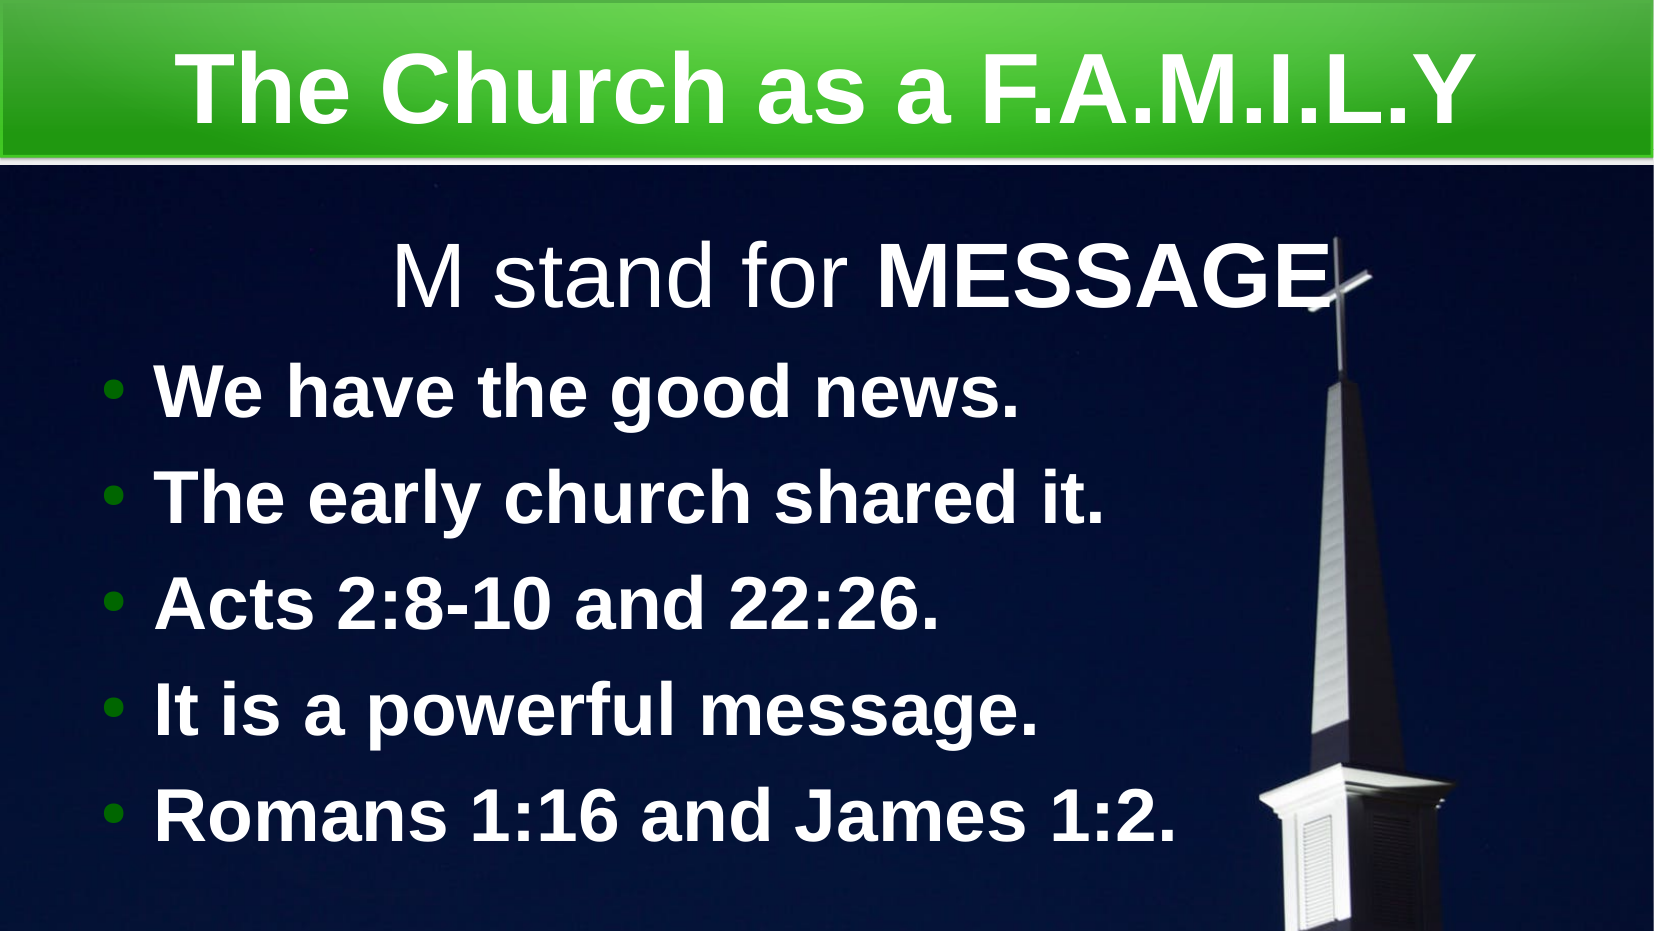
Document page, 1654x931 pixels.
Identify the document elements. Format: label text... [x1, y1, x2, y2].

picture [0, 165, 1654, 931]
list M stand for MESSAGE We have the good news. The early church shared it. Acts 2:8-10 and 22:26. It is a powerful message. Romans 1:16 and James 1:2. [82, 224, 1571, 886]
title The Church as a F.A.M.I.L.Y [82, 32, 1571, 145]
